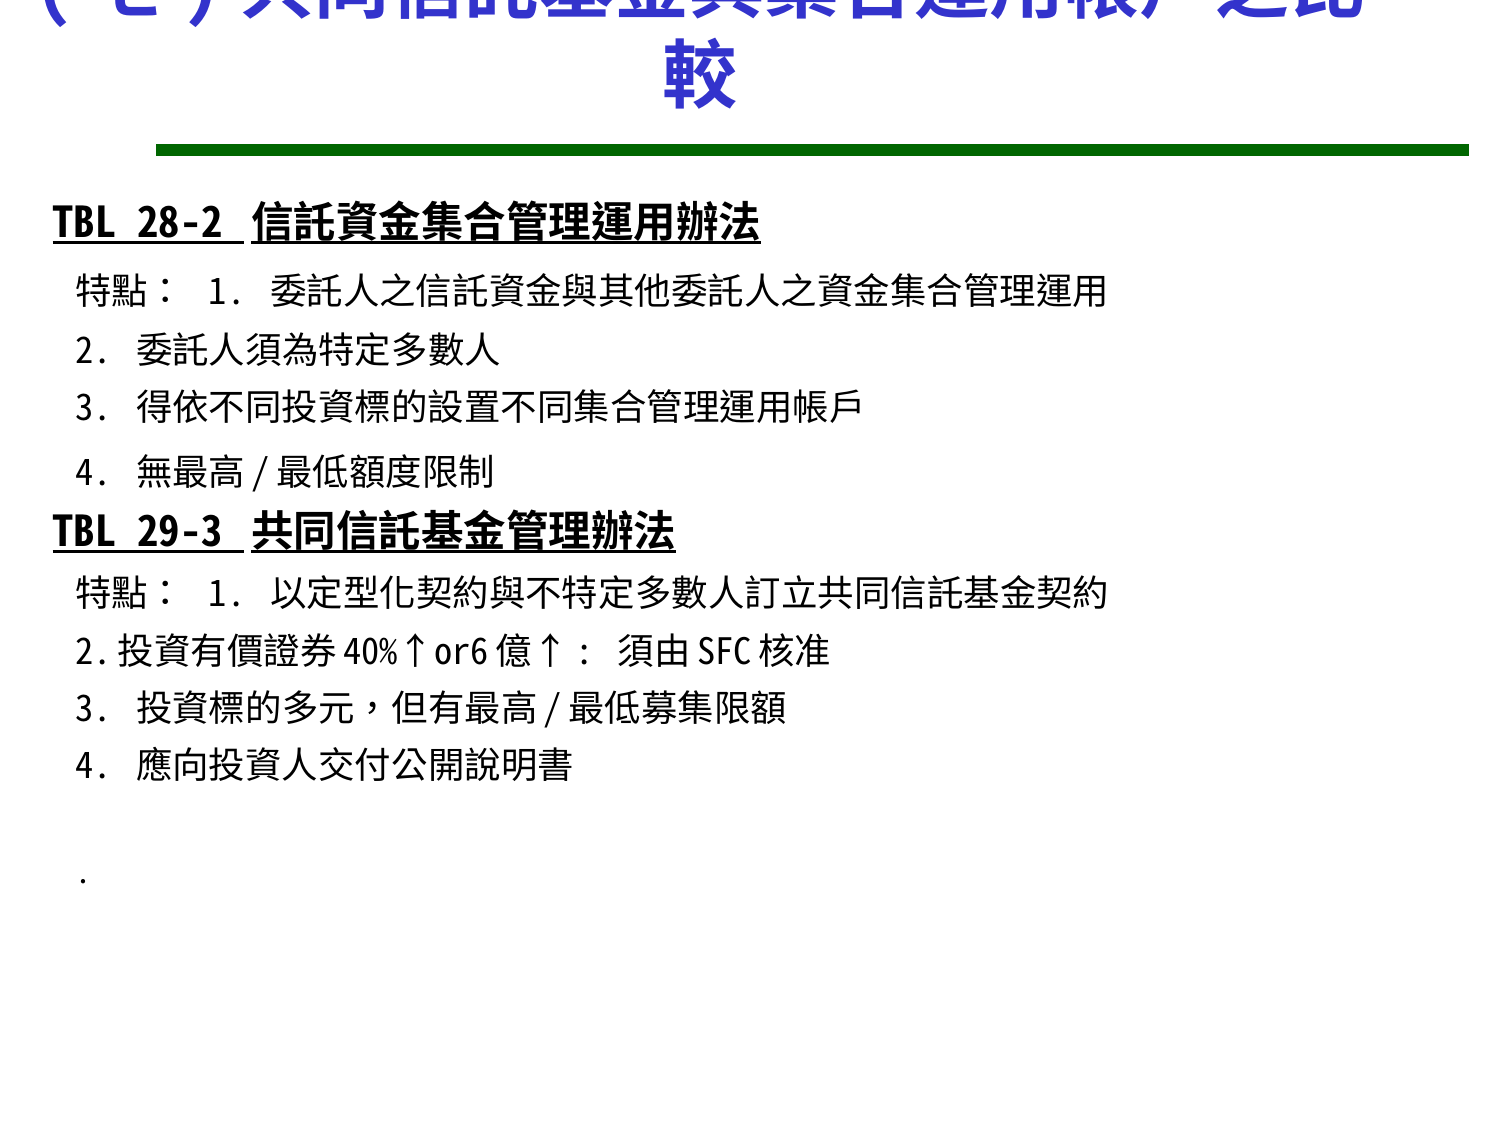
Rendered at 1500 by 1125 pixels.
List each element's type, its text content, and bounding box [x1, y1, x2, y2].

text_box (七)共同信託基金與集合運用帳戶之比較 [0, 0, 1400, 125]
text_box TBL 28-2 信託資金集合管理運用辦法 特點： 1. 委託人之信託資金與其他委託人之資金集合管理運用 2. 委託人須為特定多數人 3. 得依不同投資標的設置不同集合管理運用帳戶 4. 無最高/最低額度限制 TBL 29-3 共同信託基金管理辦法 特點： 1. 以定型化契約與不特定多數人訂立共同信託基金契約 2.投資有價證券40%↑or6億↑: 須由SFC核准 3. 投資標的多元，但有最高/最低募集限額 4. 應向投資人交付公開說明書 . [37, 187, 1500, 951]
